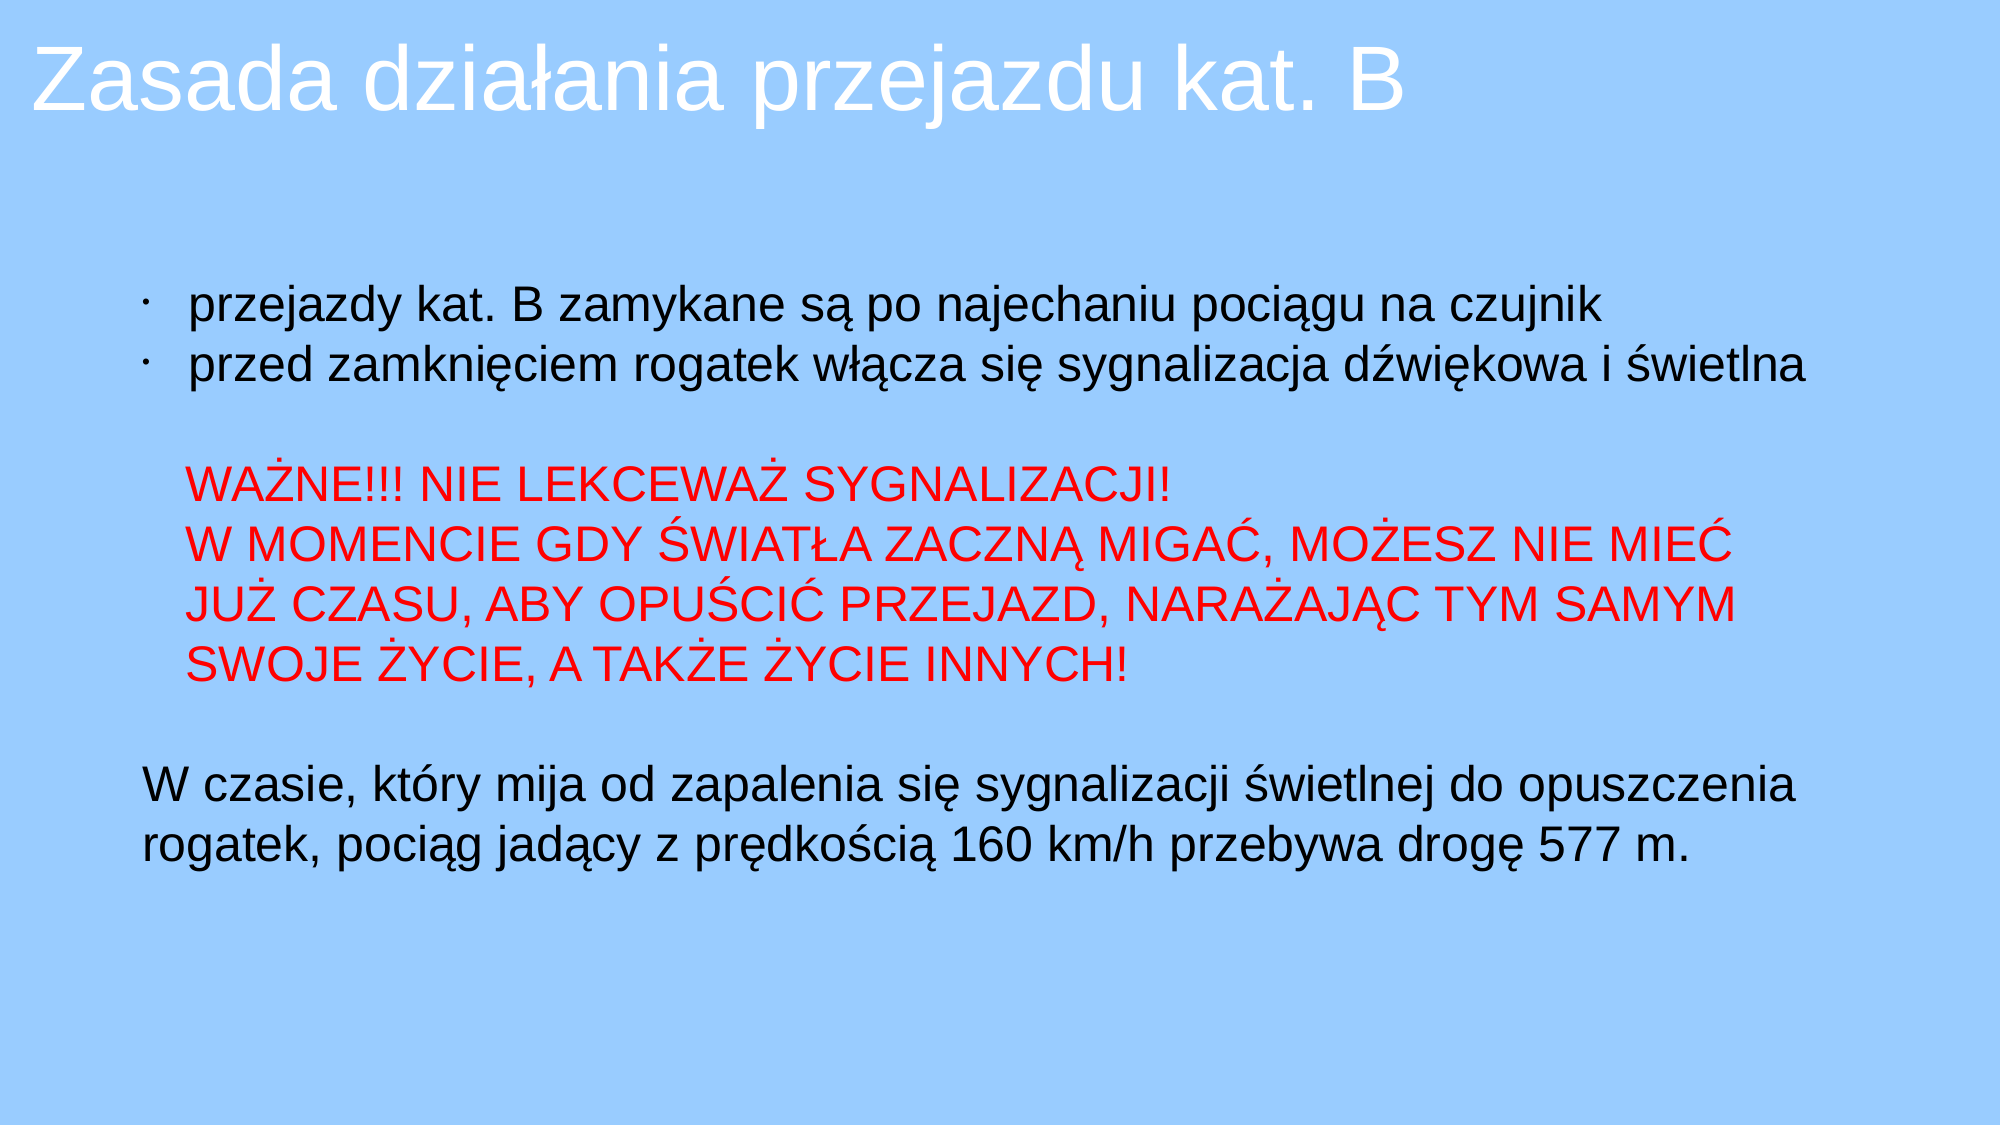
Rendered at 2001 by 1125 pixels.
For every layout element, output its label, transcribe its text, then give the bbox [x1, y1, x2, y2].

title Zasada działania przejazdu kat. B [17, 23, 1743, 78]
text_box przejazdy kat. B zamykane są po najechaniu pociągu na czujnik przed zamknięciem rogatek włącza się sygnalizacja dźwiękowa i świetlna WAŻNE!!! NIE LEKCEWAŻ SYGNALIZACJI! W MOMENCIE GDY ŚWIATŁA ZACZNĄ MIGAĆ, MOŻESZ NIE MIEĆ JUŻ CZASU, ABY OPUŚCIĆ PRZEJAZD, NARAŻAJĄC TYM SAMYM SWOJE ŻYCIE, A TAKŻE ŻYCIE INNYCH! W czasie, który mija od zapalenia się sygnalizacji świetlnej do opuszczenia rogatek, pociąg jadący z prędkością 160 km/h przebywa drogę 577 m. [127, 264, 1929, 880]
